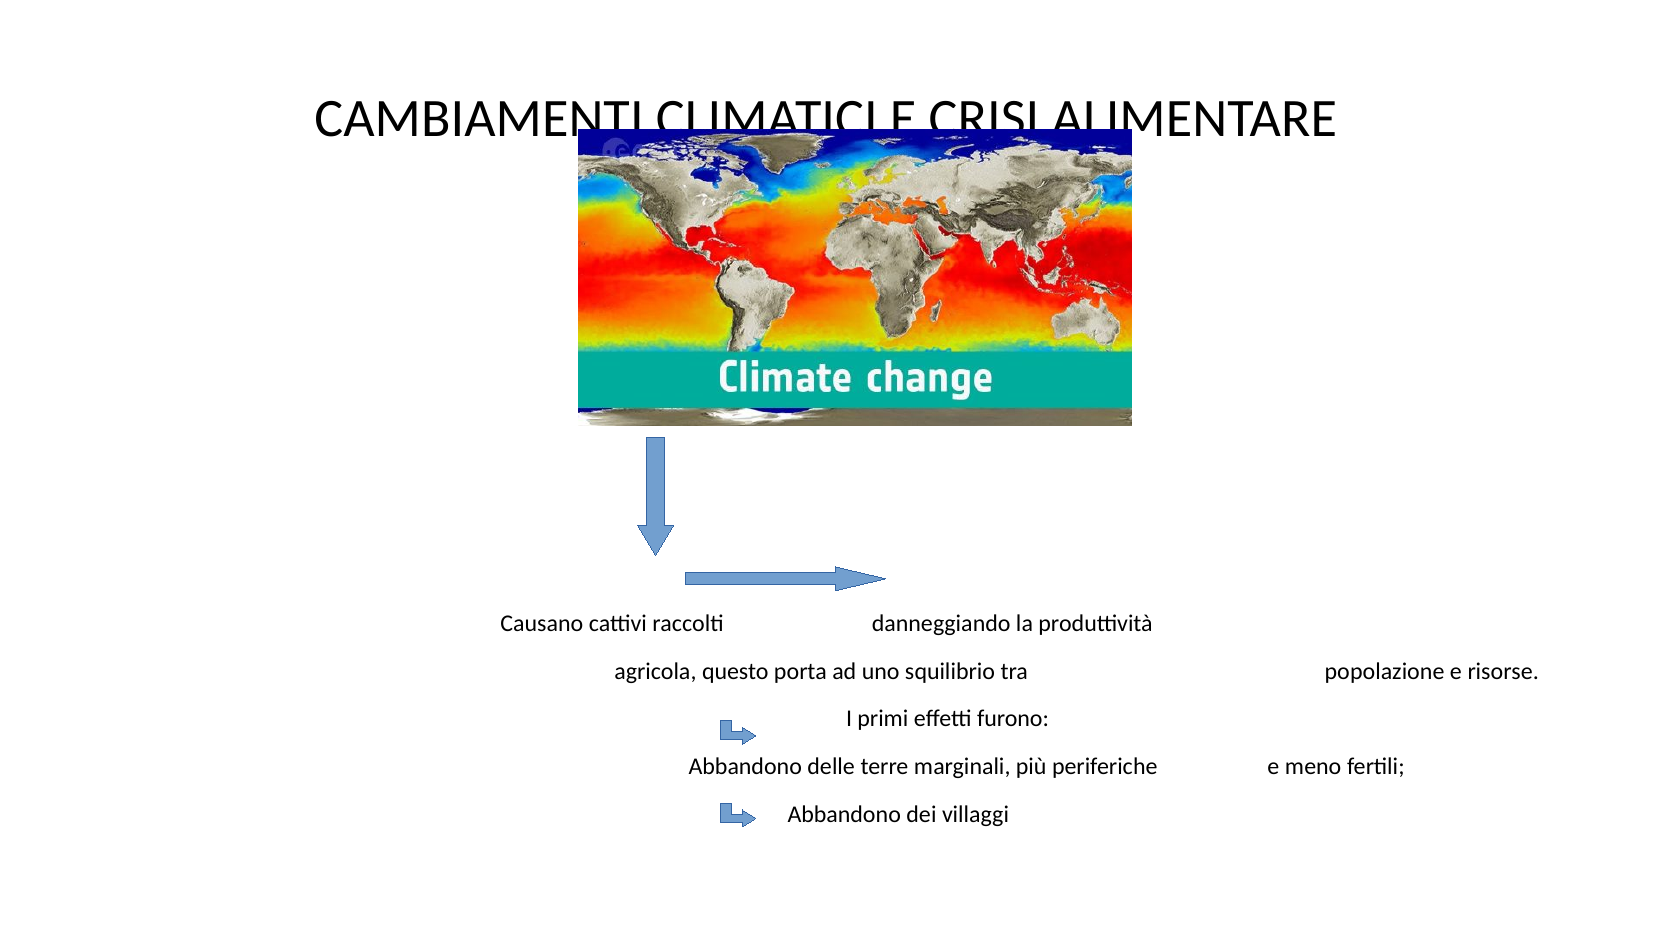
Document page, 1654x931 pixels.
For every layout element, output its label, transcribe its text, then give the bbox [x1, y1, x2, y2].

text_box [637, 437, 674, 556]
text_box [685, 566, 886, 591]
title CAMBIAMENTI CLIMATICI E CRISI ALIMENTARE [82, 37, 1571, 112]
text_box [720, 720, 756, 745]
text_box [720, 803, 756, 827]
subtitle Causano cattivi raccolti danneggiando la produttività agricola, questo porta ad uno squilibrio tra popolazione e risorse. I primi effetti furono: Abbandono delle terre marginali, più periferiche e meno fertili; Abbandono dei villaggi [82, 112, 1571, 827]
picture [578, 129, 1132, 426]
